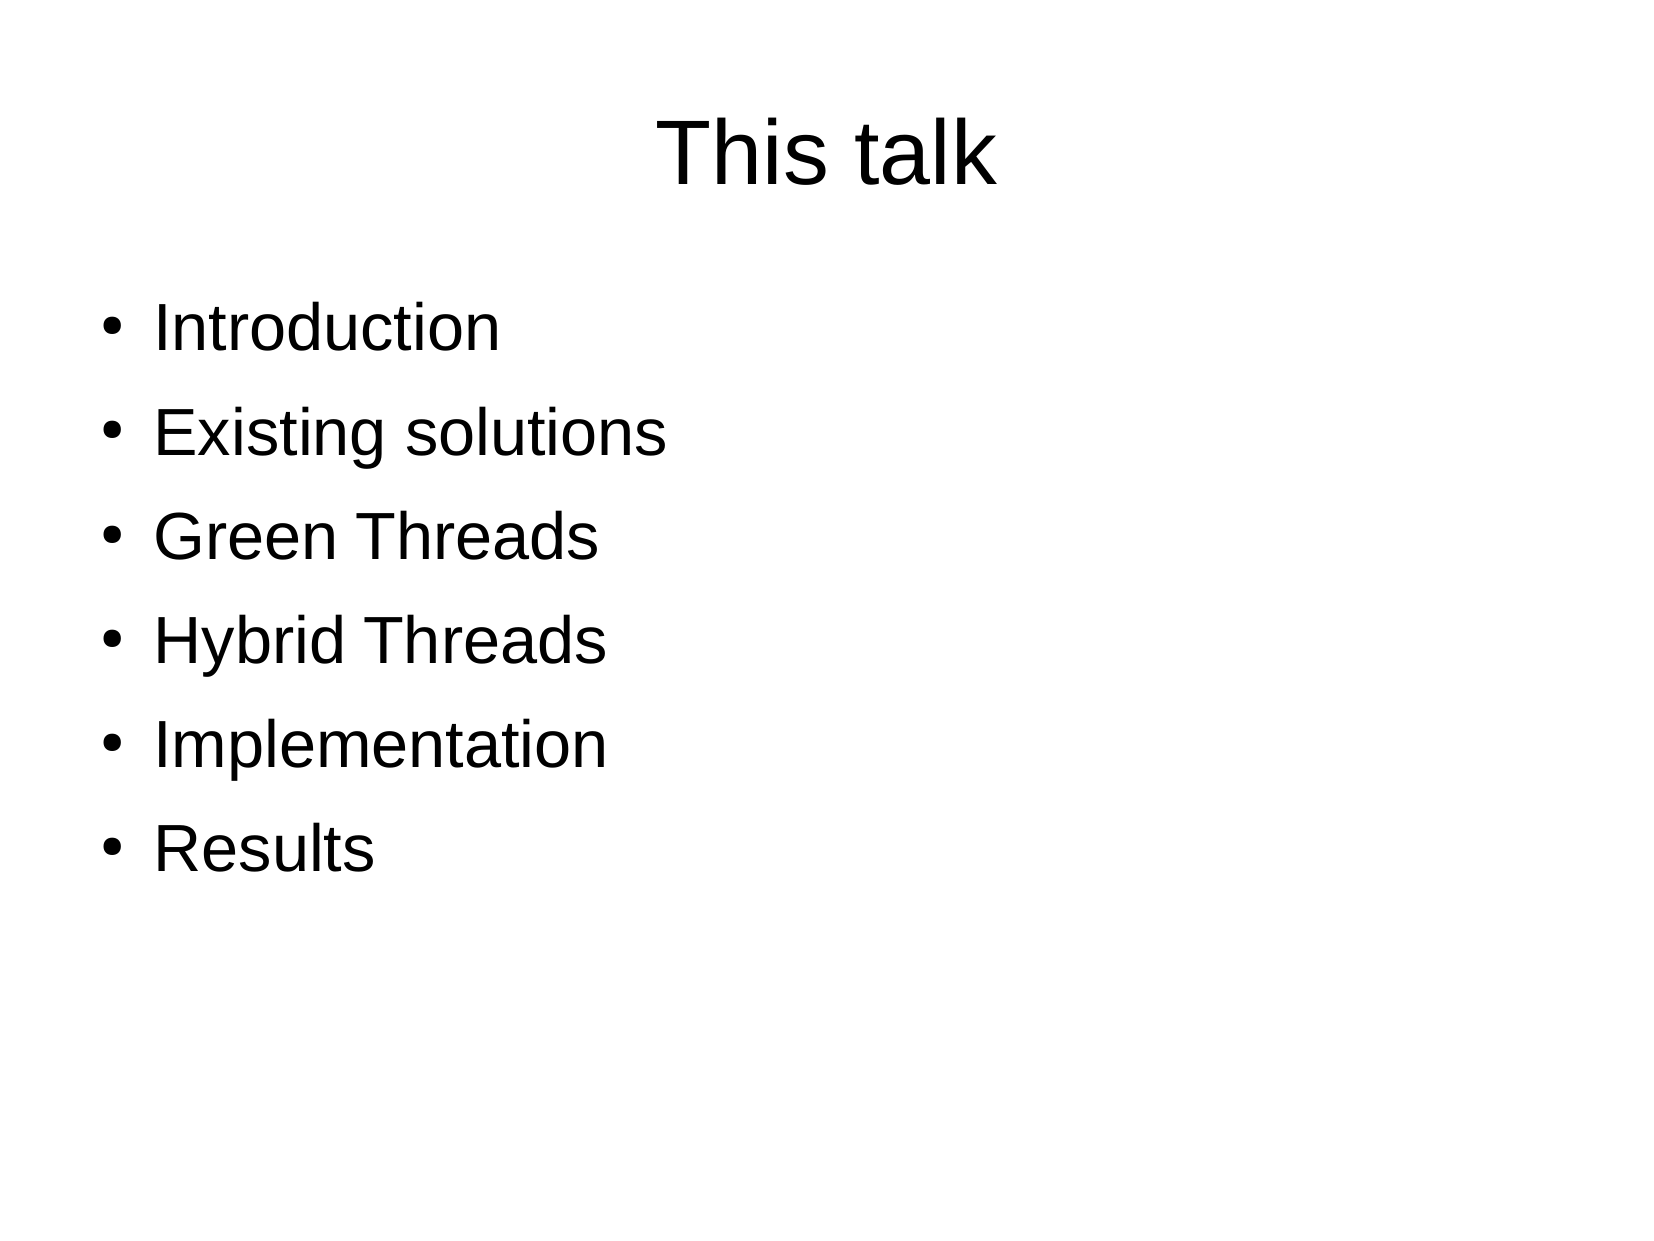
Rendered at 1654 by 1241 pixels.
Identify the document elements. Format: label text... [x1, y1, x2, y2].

list Introduction Existing solutions Green Threads Hybrid Threads Implementation Results [82, 290, 1571, 1109]
title This talk [82, 49, 1571, 257]
